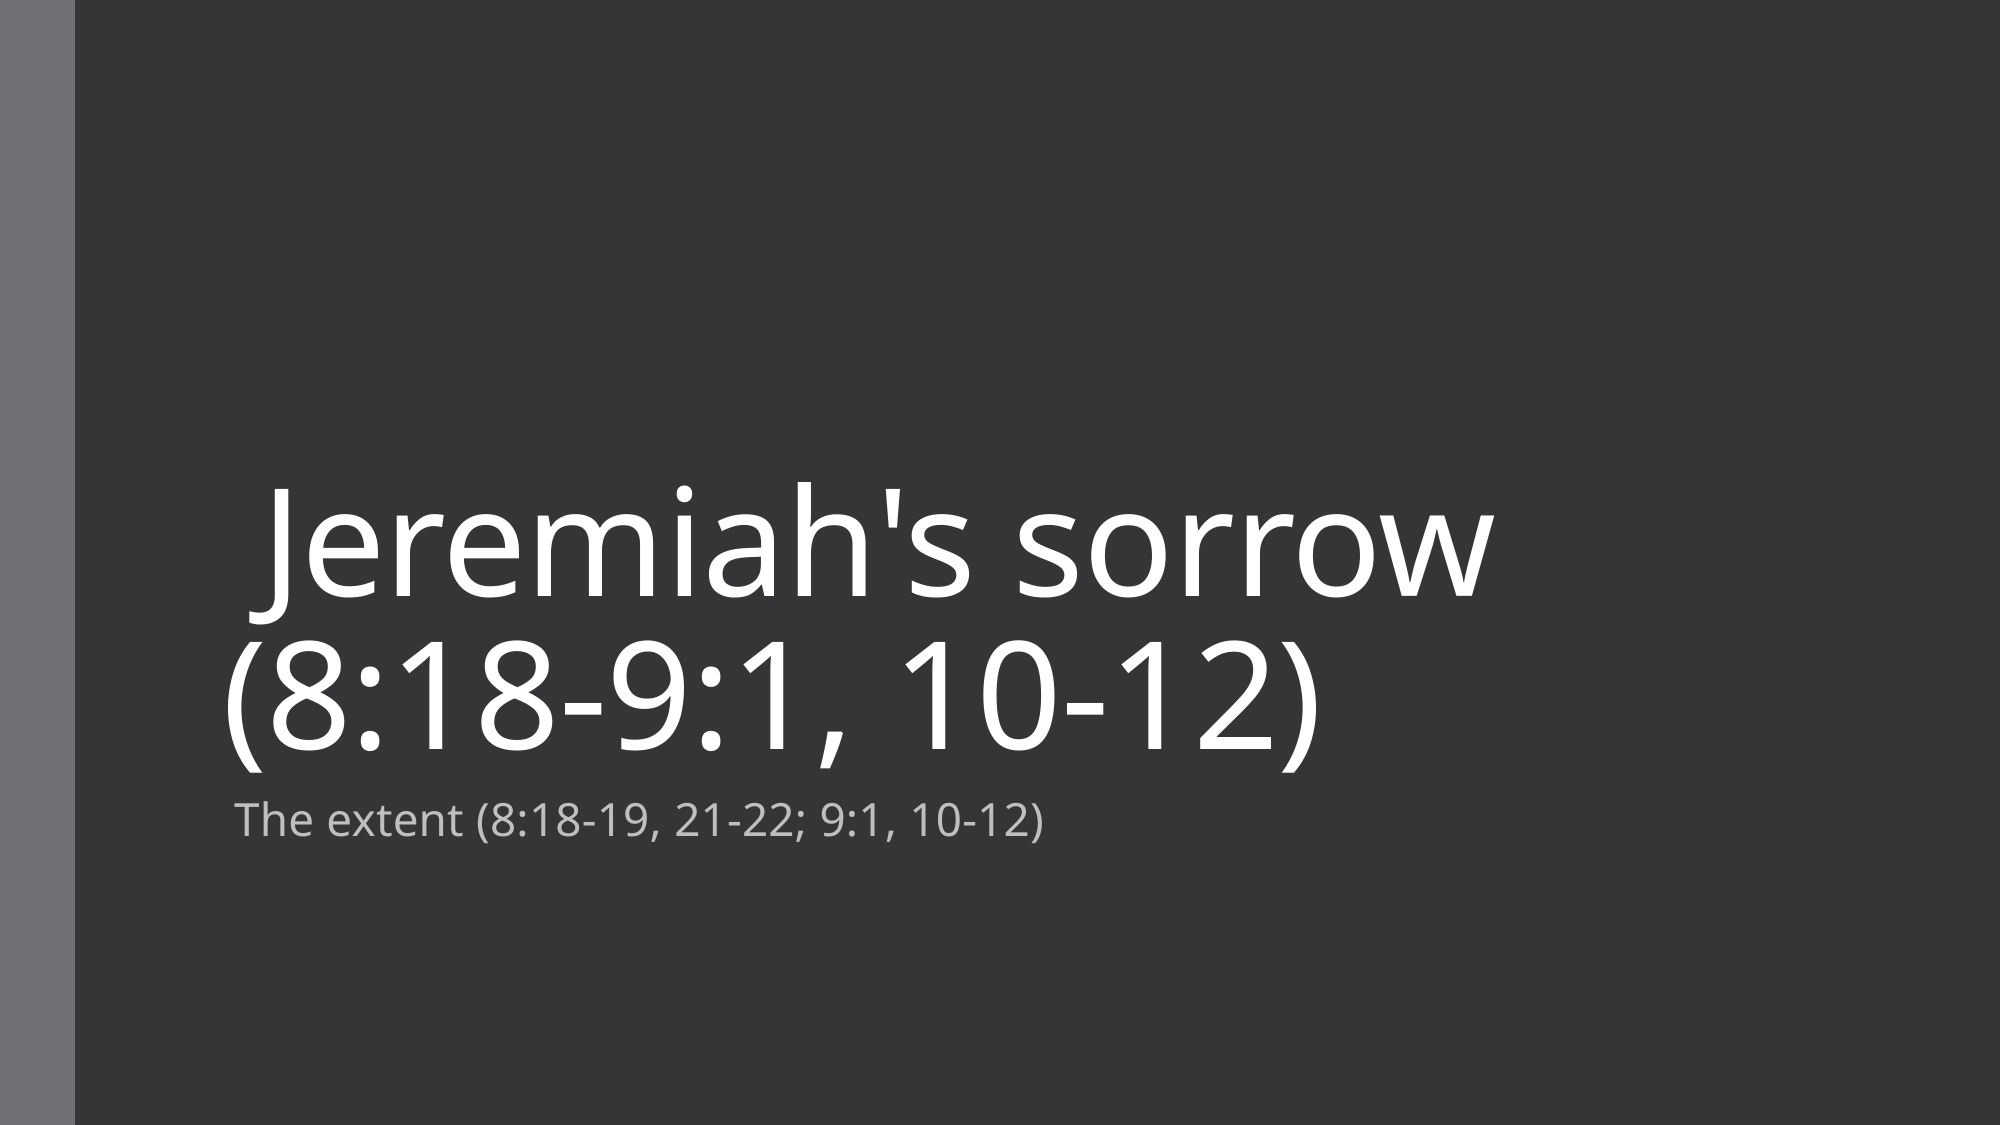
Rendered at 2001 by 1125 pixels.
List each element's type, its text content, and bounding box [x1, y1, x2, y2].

title Jeremiah's sorrow (8:18-9:1, 10-12) [206, 124, 1752, 787]
subtitle The extent (8:18-19, 21-22; 9:1, 10-12) [206, 787, 1752, 1066]
